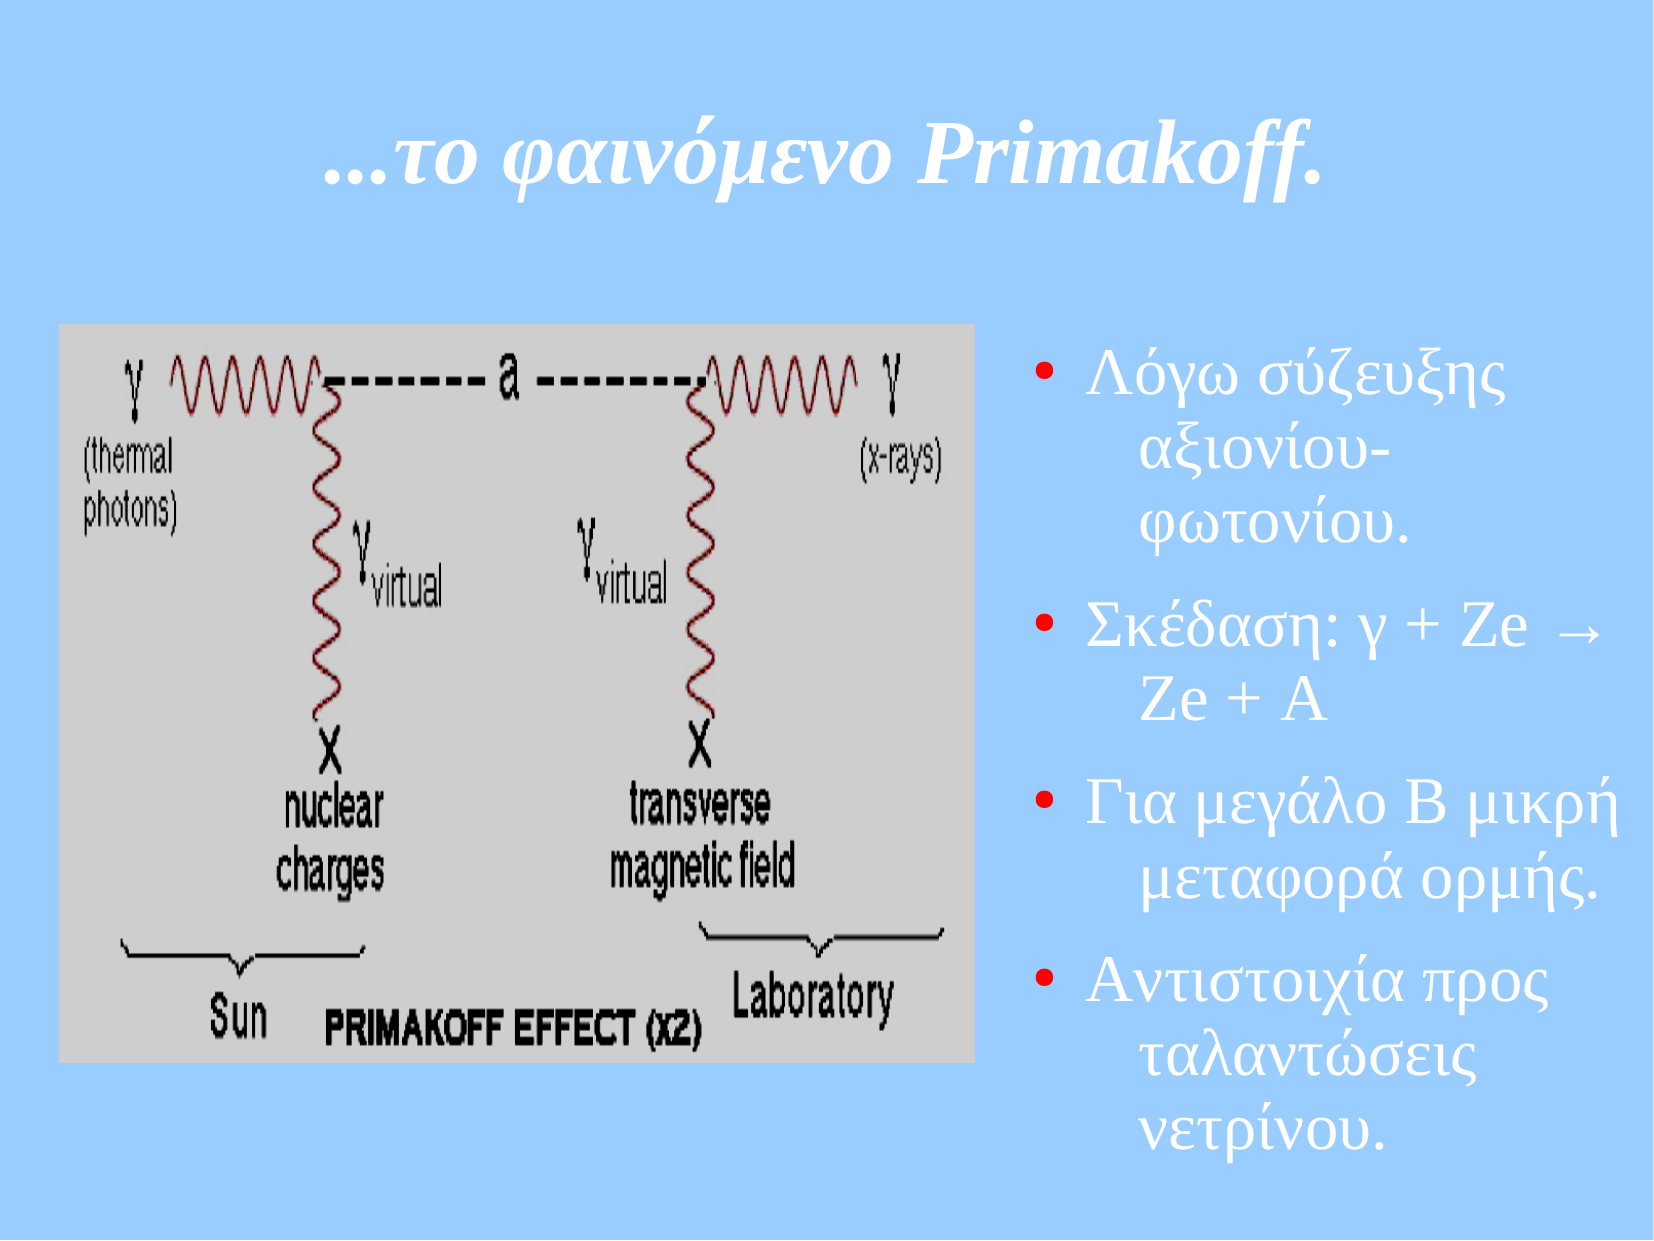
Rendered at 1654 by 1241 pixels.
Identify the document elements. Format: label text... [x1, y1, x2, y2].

picture [59, 324, 975, 1063]
list Λόγω σύζευξης αξιονίου-φωτονίου. Σκέδαση: γ + Ζe → Ze + A Για μεγάλο B μικρή μεταφορά ορμής. Αντιστοιχία προς ταλαντώσεις νετρίνου. [996, 335, 1635, 1165]
title ...το φαινόμενο Primakoff. [82, 49, 1571, 257]
